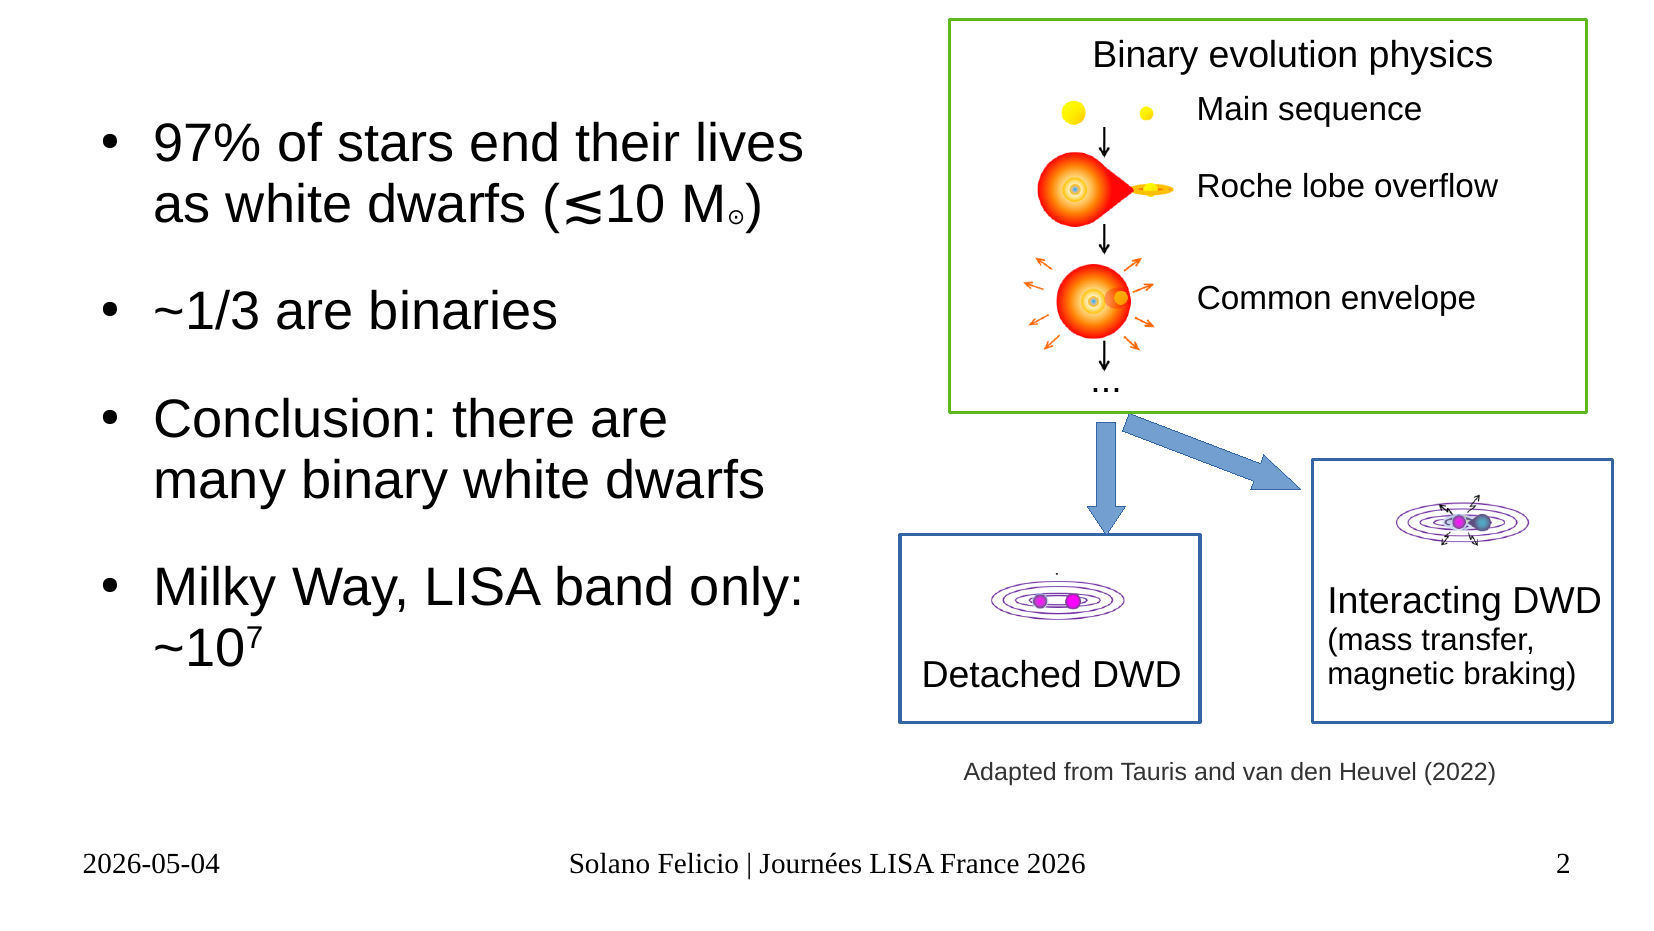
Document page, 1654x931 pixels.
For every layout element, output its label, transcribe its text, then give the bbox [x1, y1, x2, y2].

text_box ... [1075, 351, 1137, 409]
text_box Binary evolution physics [1077, 25, 1510, 83]
text_box Main sequence [1181, 83, 1438, 135]
text_box Interacting DWD (mass transfer, magnetic braking) [1312, 572, 1651, 798]
picture [985, 573, 1133, 627]
text_box Interacting DWD (mass transfer, magnetic braking) [1314, 572, 1611, 721]
list 97% of stars end their lives as white dwarfs (≲10 M⊙) ~1/3 are binaries Conclusion: there are many binary white dwarfs Milky Way, LISA band only: ~107 [82, 112, 809, 683]
text_box [1122, 414, 1301, 490]
text_box Adapted from Tauris and van den Heuvel (2022) [948, 750, 1312, 793]
picture [1386, 493, 1538, 559]
text_box Detached DWD [906, 645, 1198, 703]
text_box [1087, 422, 1126, 535]
text_box Common envelope [1182, 271, 1491, 324]
picture [1012, 89, 1182, 376]
text_box Roche lobe overflow [1181, 159, 1513, 212]
